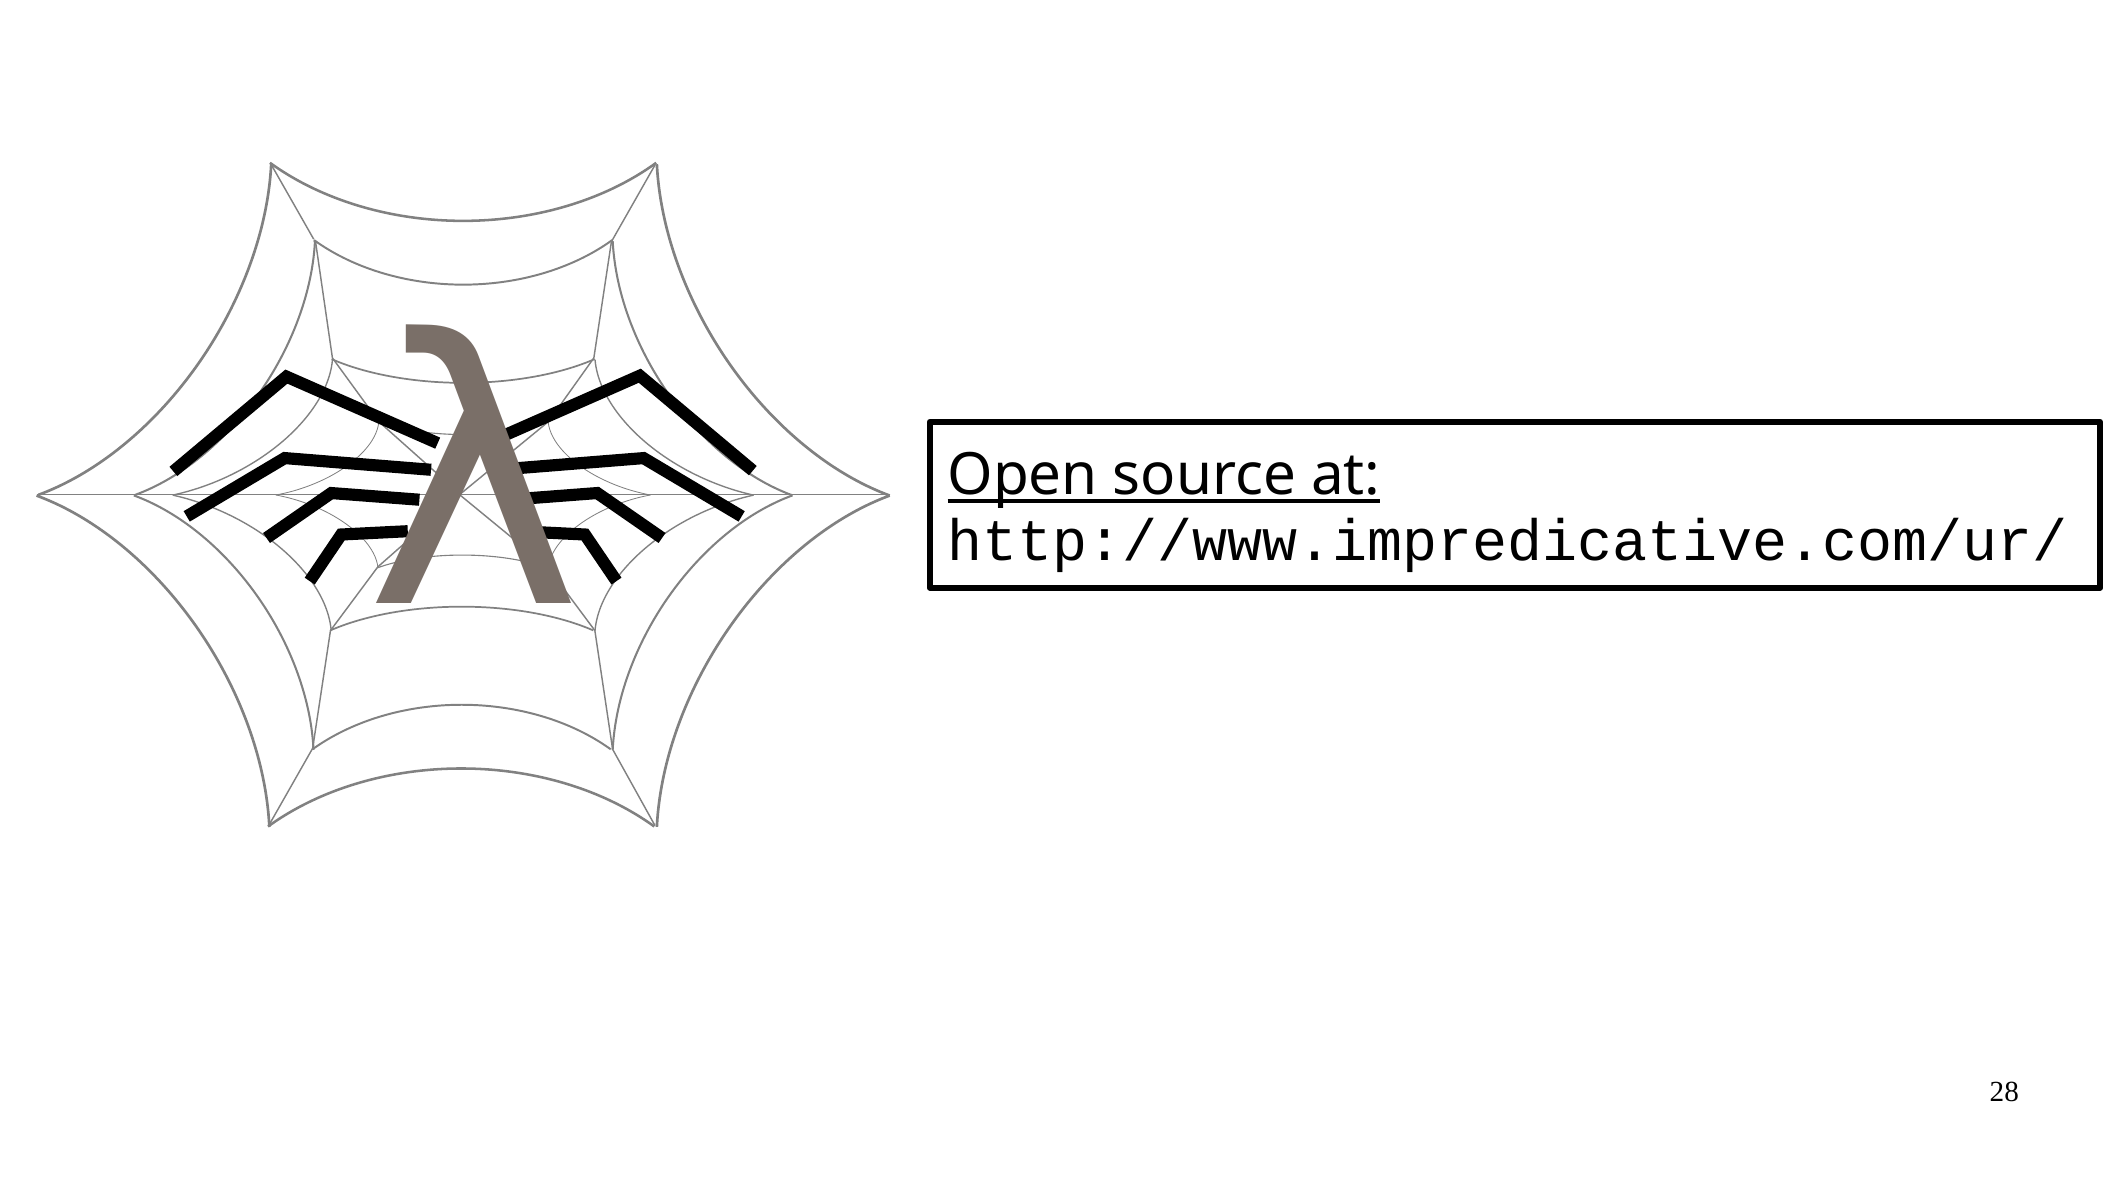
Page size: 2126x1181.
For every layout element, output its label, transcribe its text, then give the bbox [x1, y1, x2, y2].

text_box Open source at: http://www.impredicative.com/ur/ [1014, 421, 2101, 577]
picture [0, 0, 1014, 1181]
